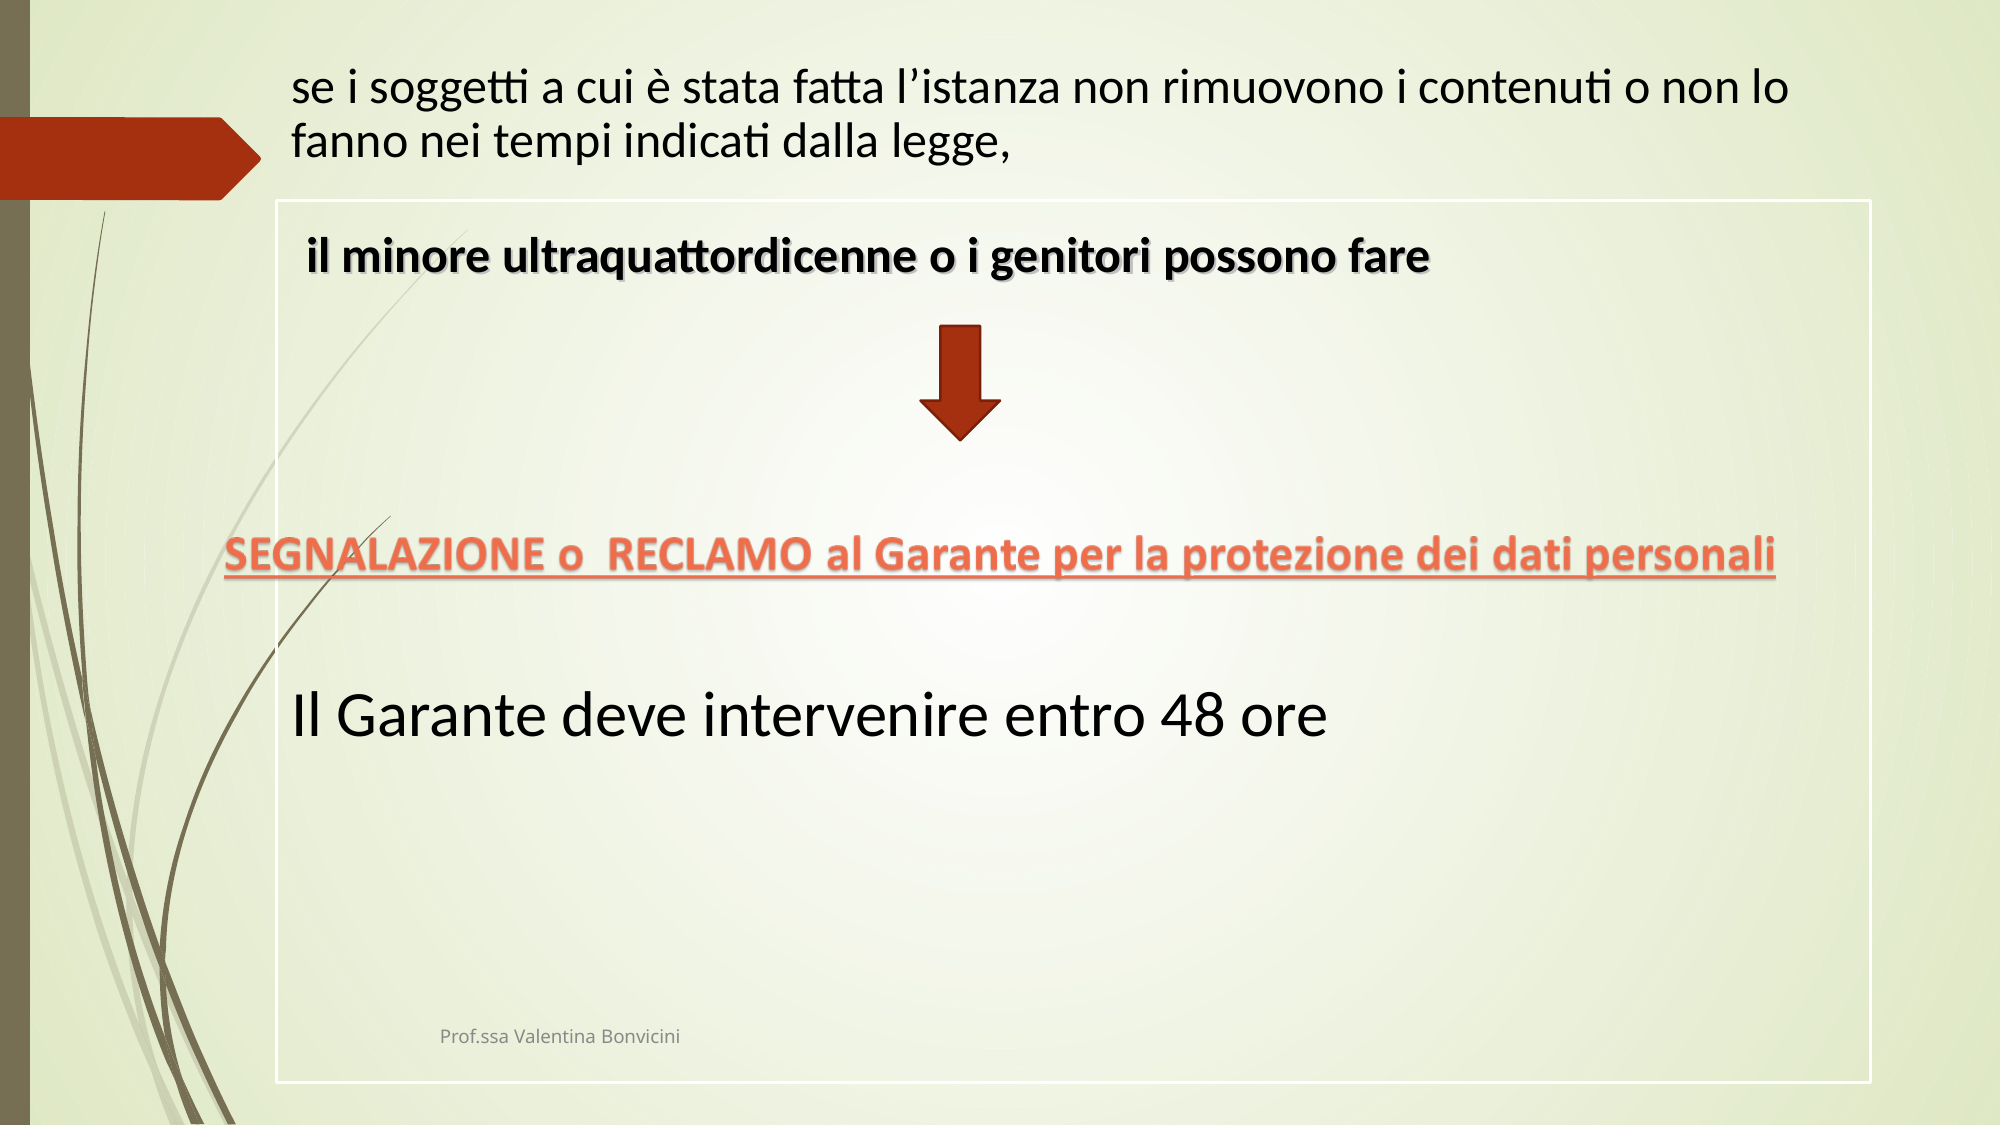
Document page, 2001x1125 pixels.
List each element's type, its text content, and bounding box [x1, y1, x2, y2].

picture [191, 506, 1809, 619]
text_box Prof.ssa Valentina Bonvicini [424, 1006, 1675, 1067]
list se i soggetti a cui è stata fatta l’istanza non rimuovono i contenuti o non lo fanno nei tempi indicati dalla legge, [276, 52, 1890, 183]
title il minore ultraquattordicenne o i genitori possono fare Il Garante deve intervenire entro 48 ore [276, 200, 1871, 1083]
text_box [920, 325, 1001, 441]
